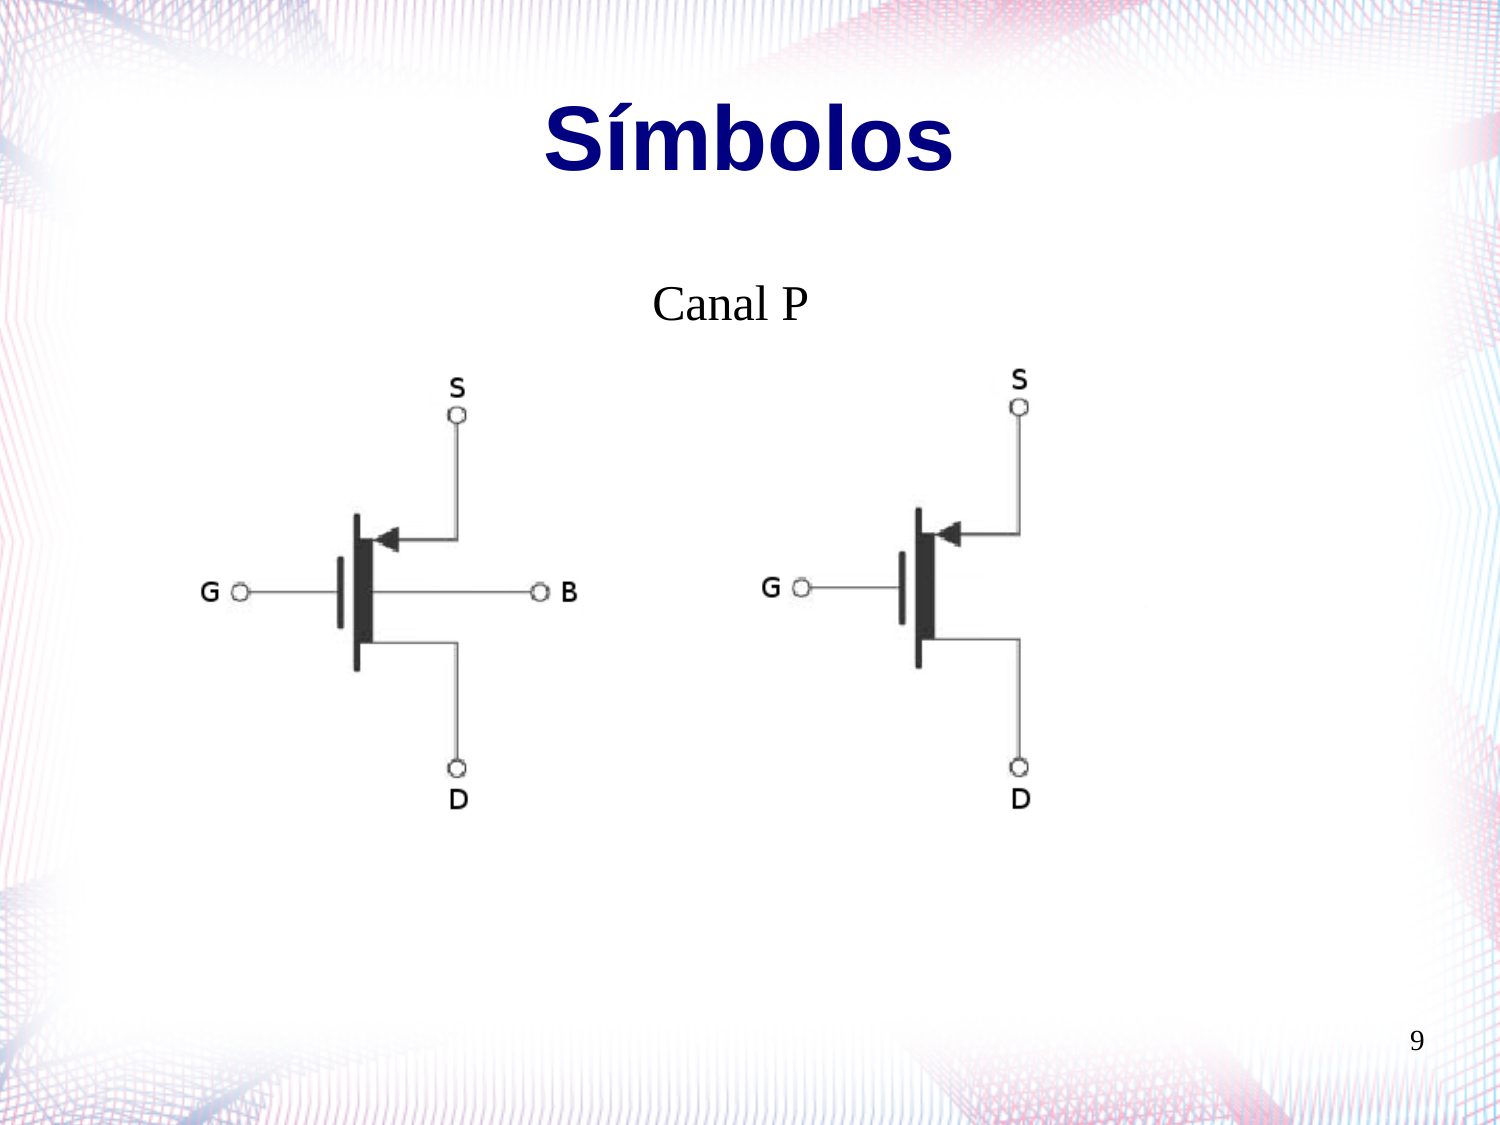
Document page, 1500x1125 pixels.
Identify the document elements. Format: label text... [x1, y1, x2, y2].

title Símbolos [75, 52, 1425, 226]
picture [0, 0, 1500, 1125]
text_box Canal P [637, 262, 825, 338]
